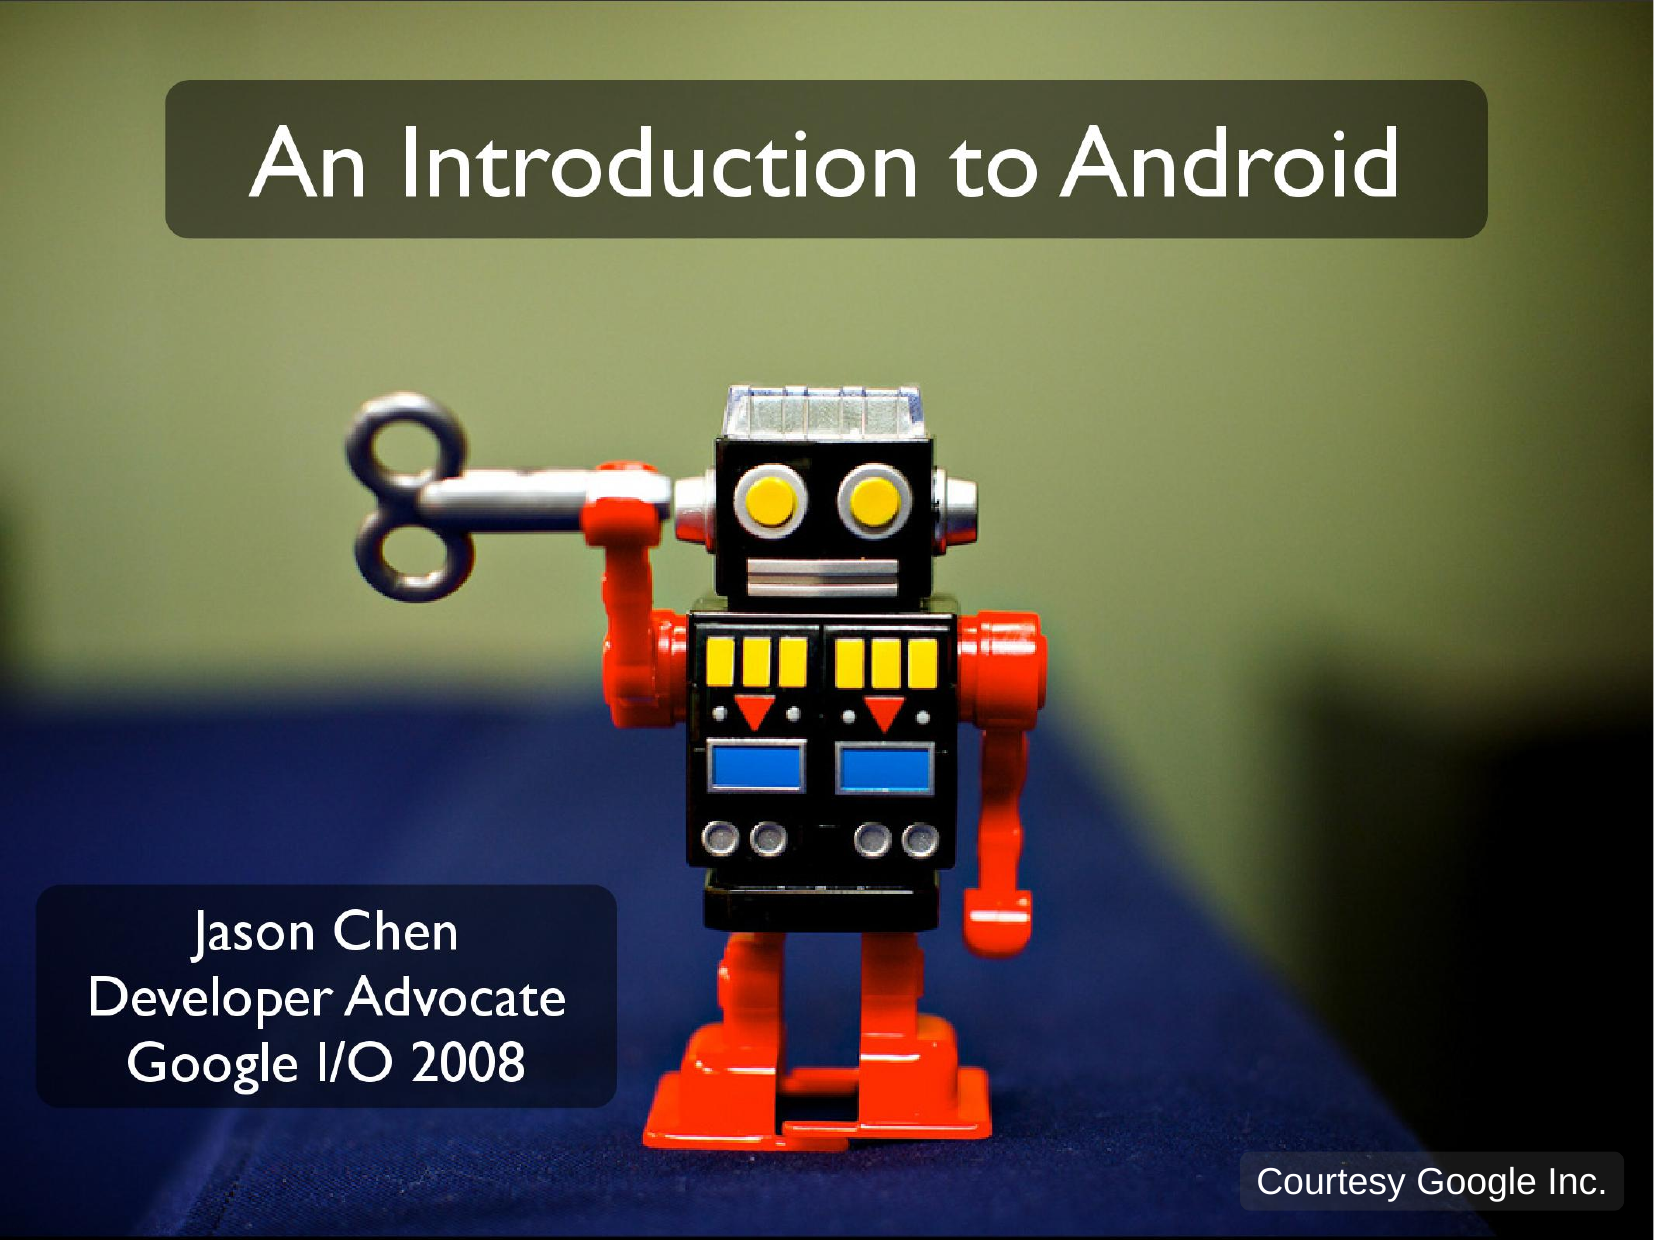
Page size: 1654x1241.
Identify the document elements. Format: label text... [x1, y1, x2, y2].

picture [0, 0, 1654, 1240]
text_box Courtesy Google Inc. [1240, 1151, 1625, 1211]
